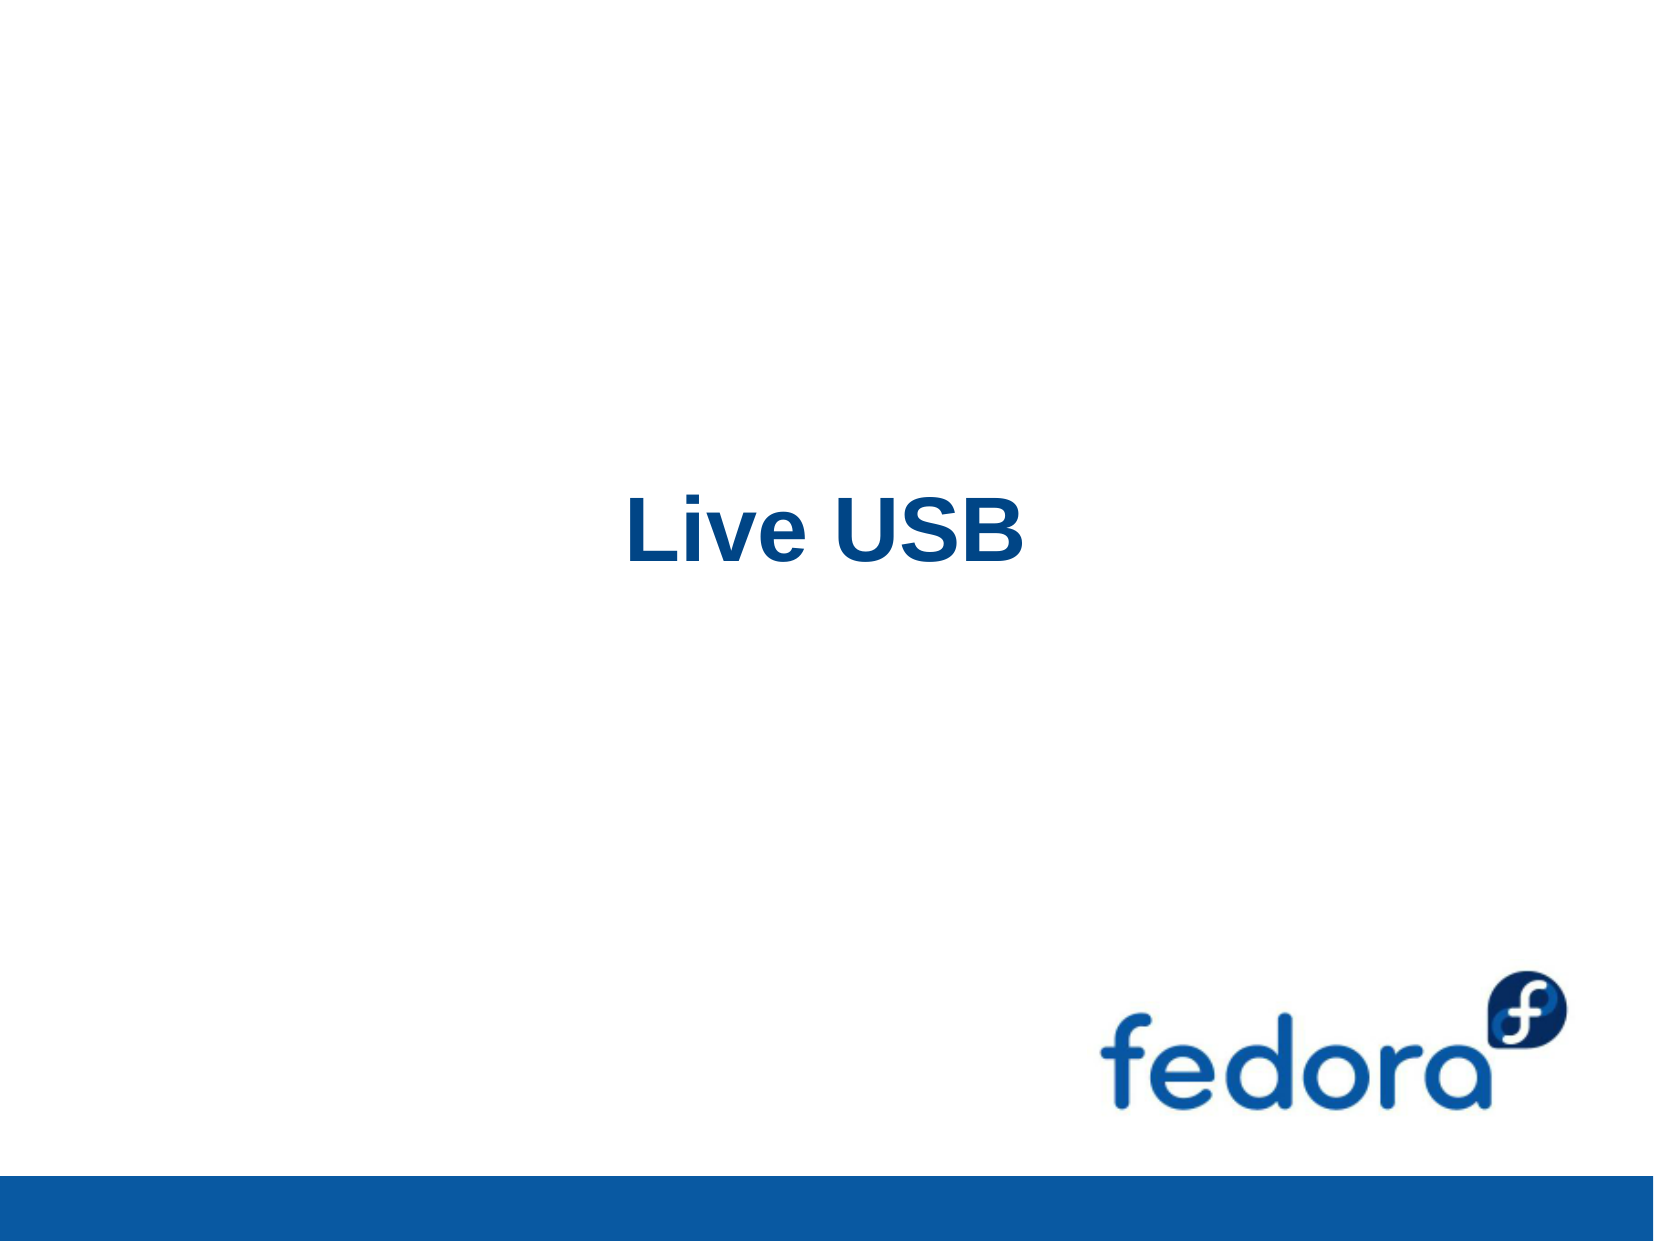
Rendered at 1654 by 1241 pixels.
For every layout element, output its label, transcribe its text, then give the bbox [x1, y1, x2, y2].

subtitle Live USB [82, 56, 1571, 1102]
picture [0, 1176, 1654, 1241]
picture [1087, 959, 1576, 1125]
